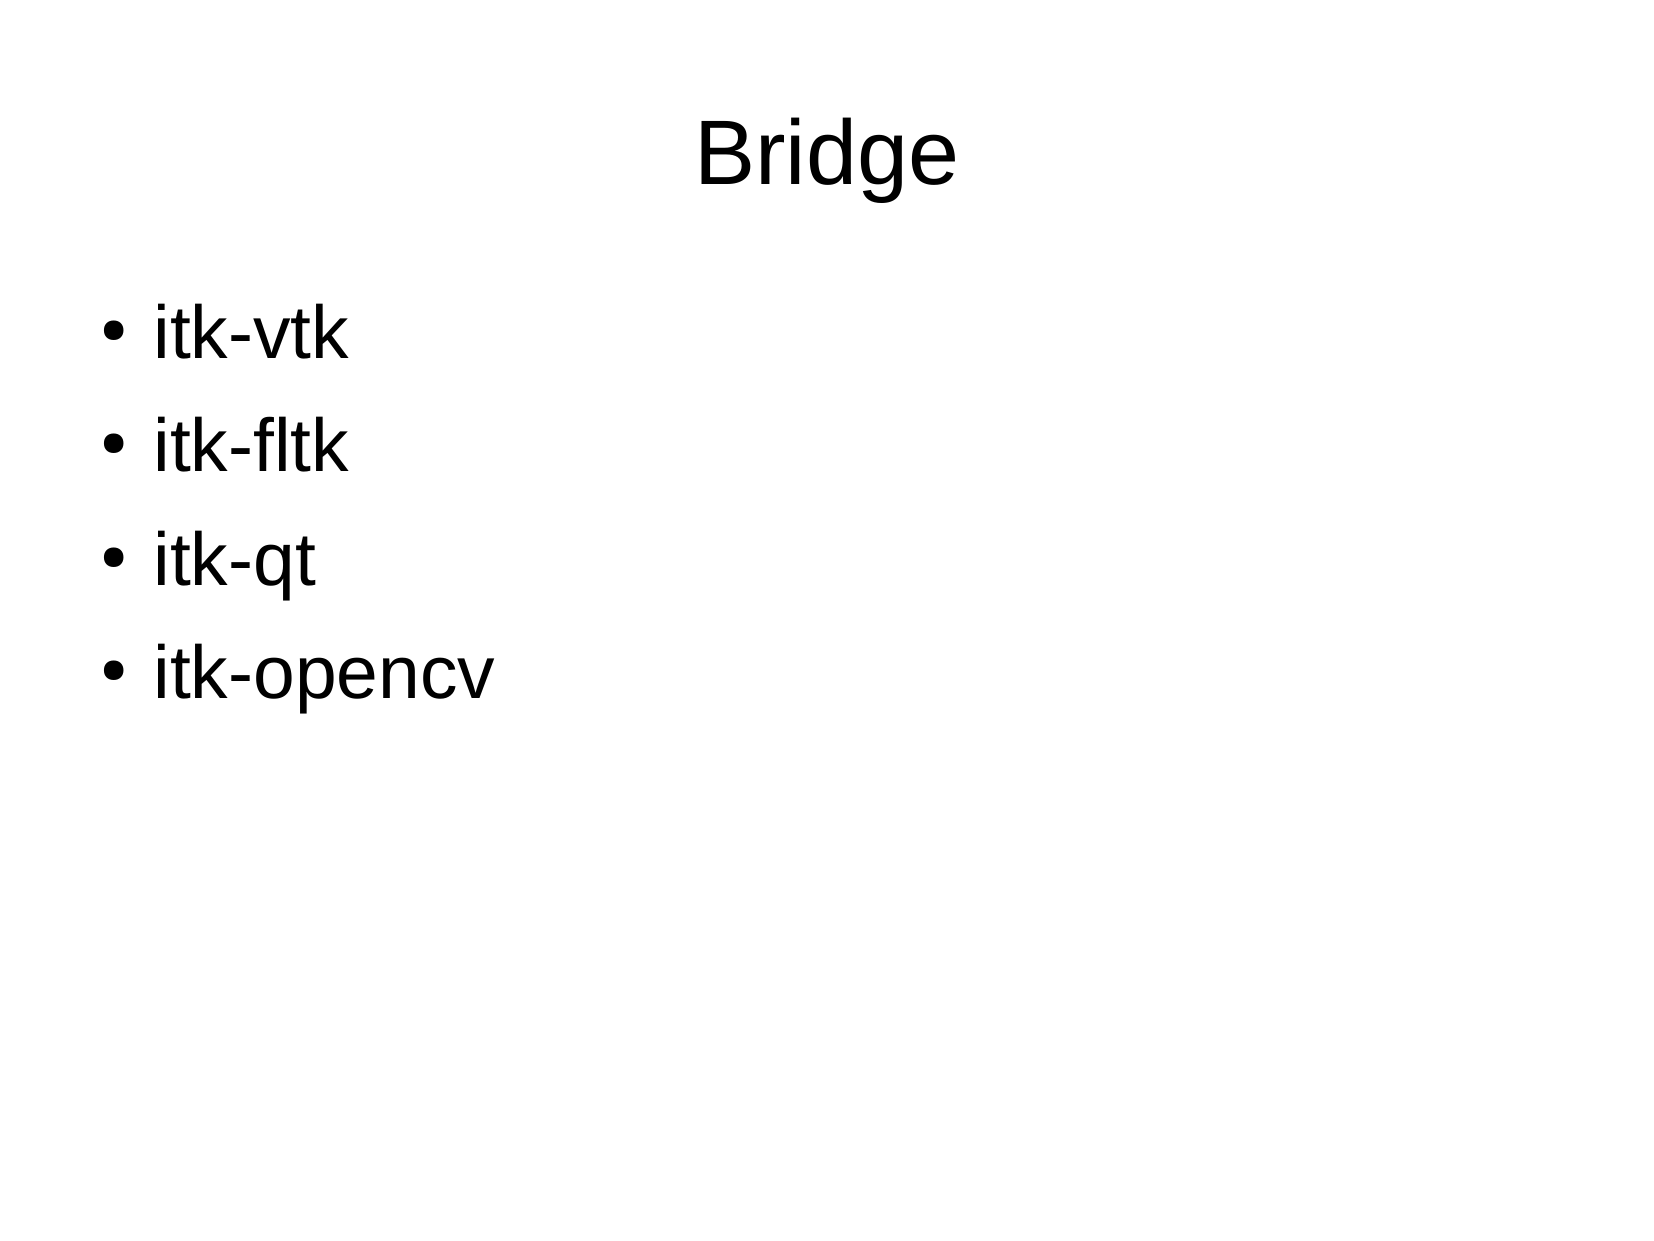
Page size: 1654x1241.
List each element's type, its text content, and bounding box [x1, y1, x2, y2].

list itk-vtk itk-fltk itk-qt itk-opencv [82, 290, 1571, 1109]
title Bridge [82, 56, 1571, 250]
